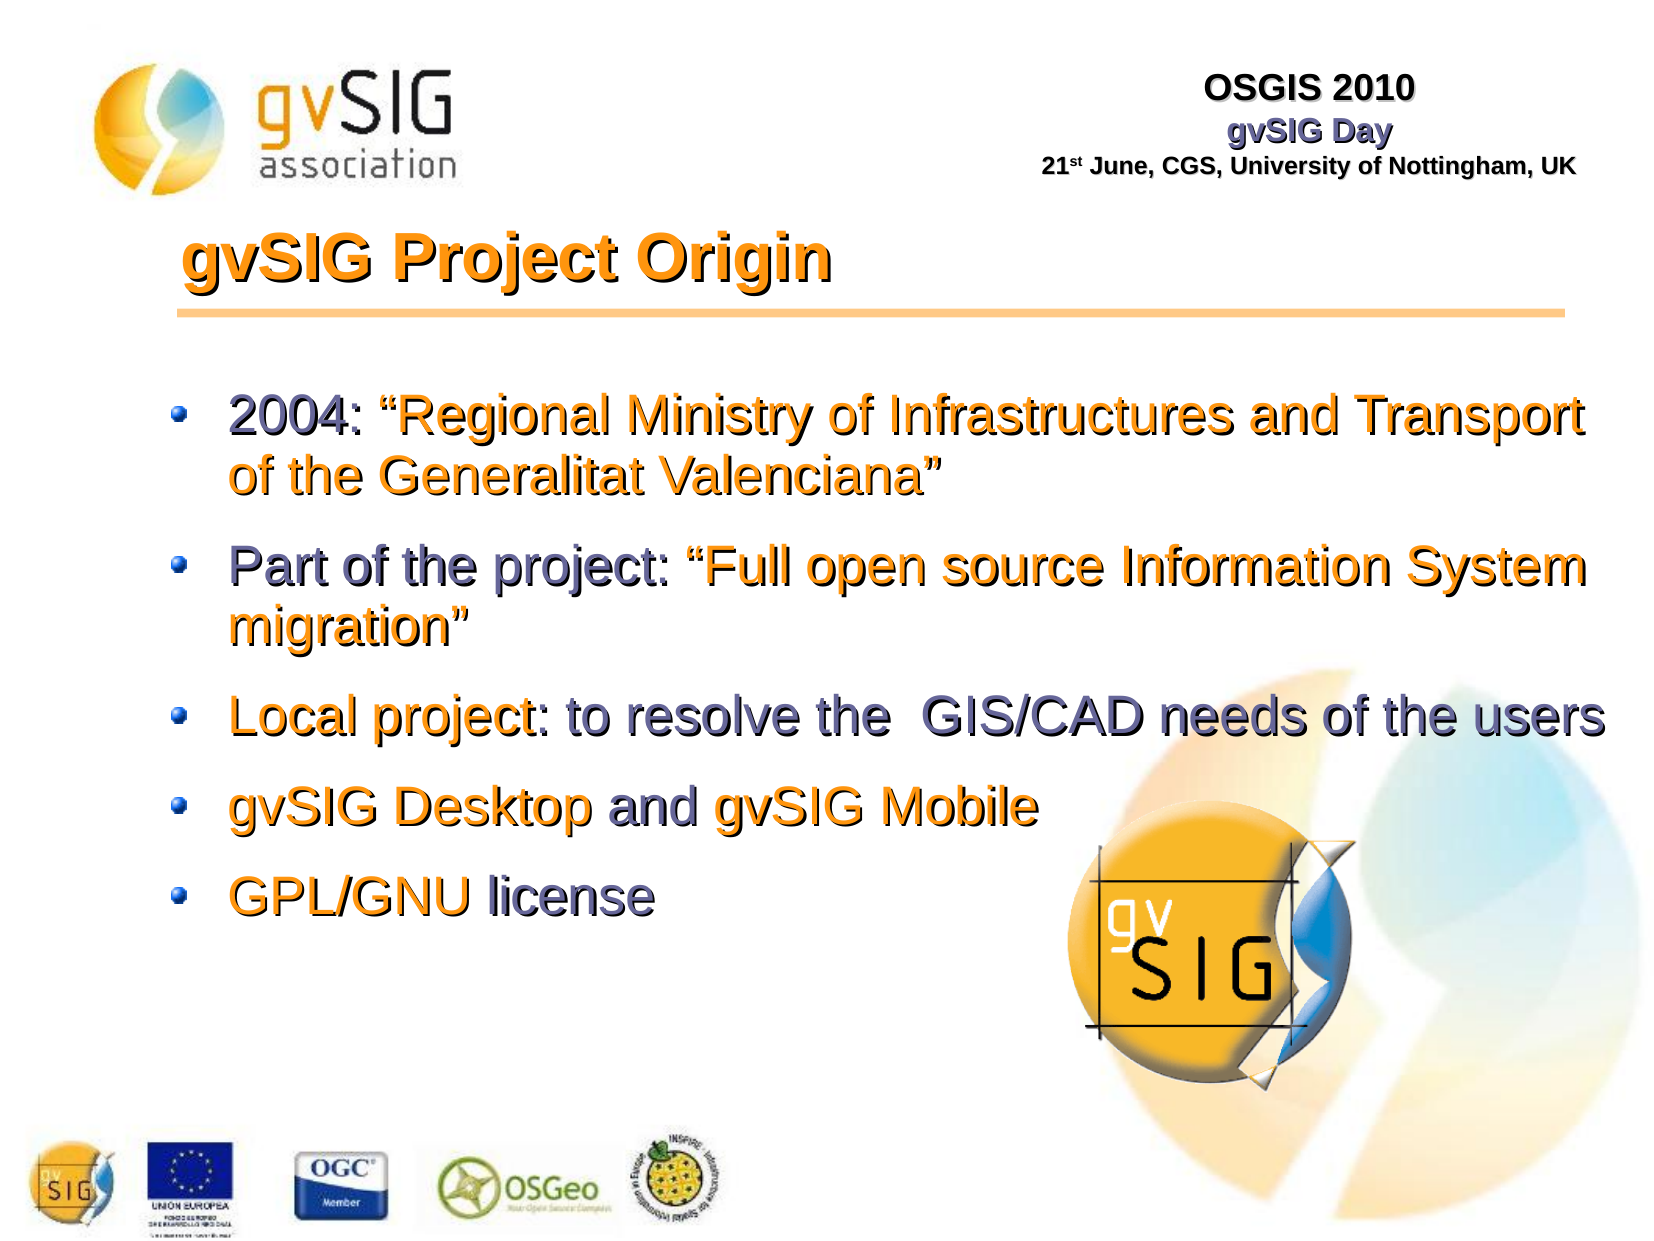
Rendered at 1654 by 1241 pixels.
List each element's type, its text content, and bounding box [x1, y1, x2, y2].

picture [1, 0, 1654, 1241]
list 2004: “Regional Ministry of Infrastructures and Transport of the Generalitat Valenciana” Part of the project: “Full open source Information System migration” Local project: to resolve the GIS/CAD needs of the users gvSIG Desktop and gvSIG Mobile GPL/GNU license [171, 383, 1625, 1152]
text_box gvSIG Project Origin [165, 211, 848, 302]
